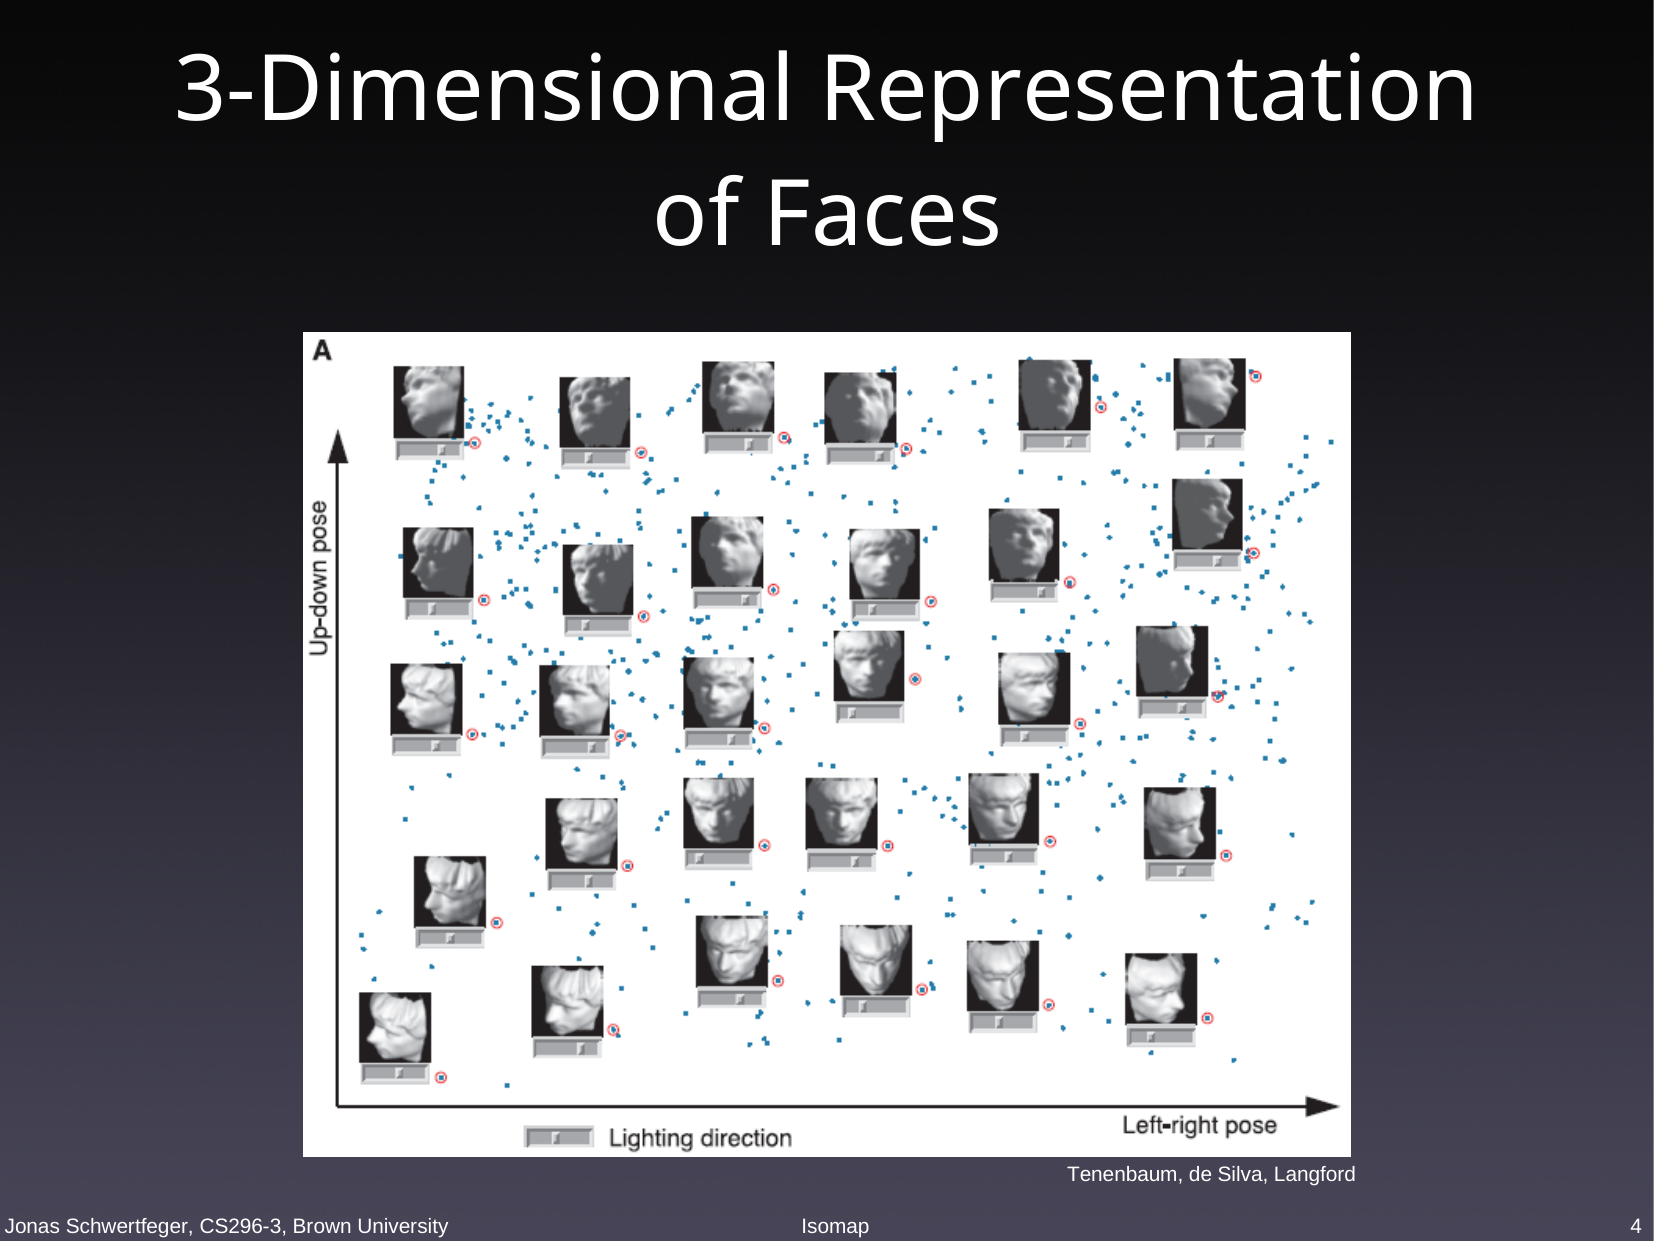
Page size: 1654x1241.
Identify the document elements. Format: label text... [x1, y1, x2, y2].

picture [0, 0, 1654, 1241]
text_box Tenenbaum, de Silva, Langford [905, 1162, 1356, 1186]
title 3-Dimensional Representation of Faces [121, 43, 1534, 251]
